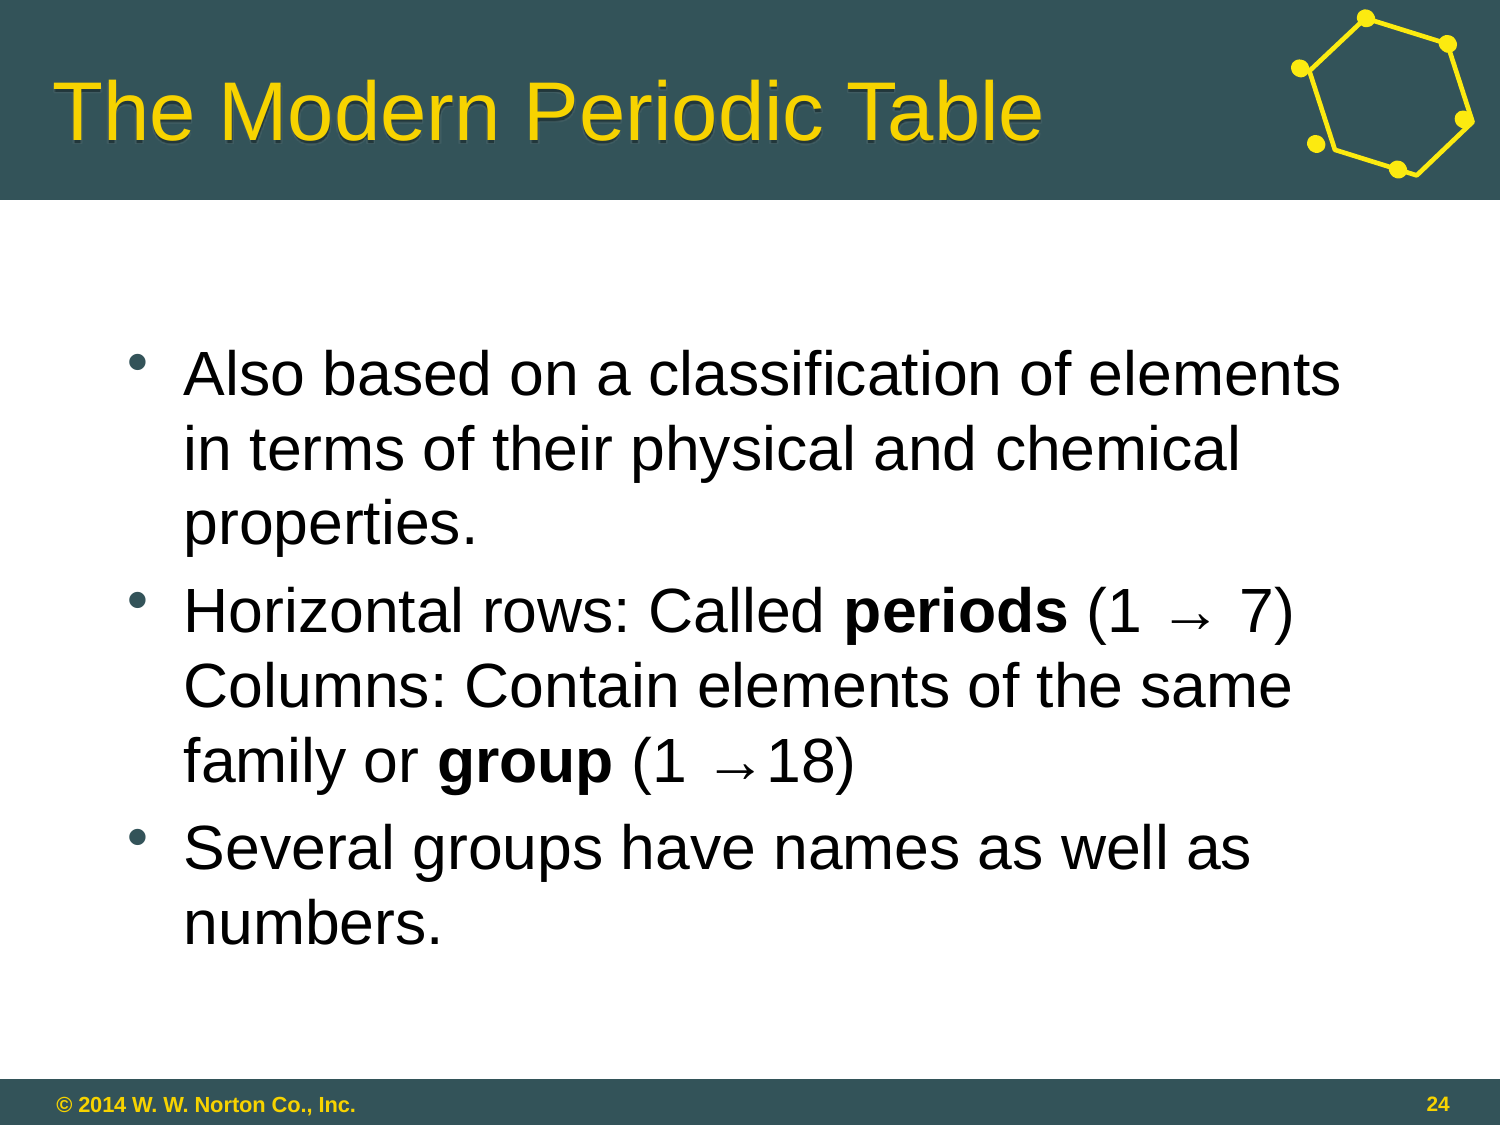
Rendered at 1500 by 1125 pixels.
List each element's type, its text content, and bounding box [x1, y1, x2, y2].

slide_number <number> [1411, 1086, 1468, 1119]
list Also based on a classification of elements in terms of their physical and chemical properties. Horizontal rows: Called periods (1 → 7) Columns: Contain elements of the same family or group (1 →18) Several groups have names as well as numbers. [112, 324, 1400, 1000]
title The Modern Periodic Table [37, 19, 1118, 195]
